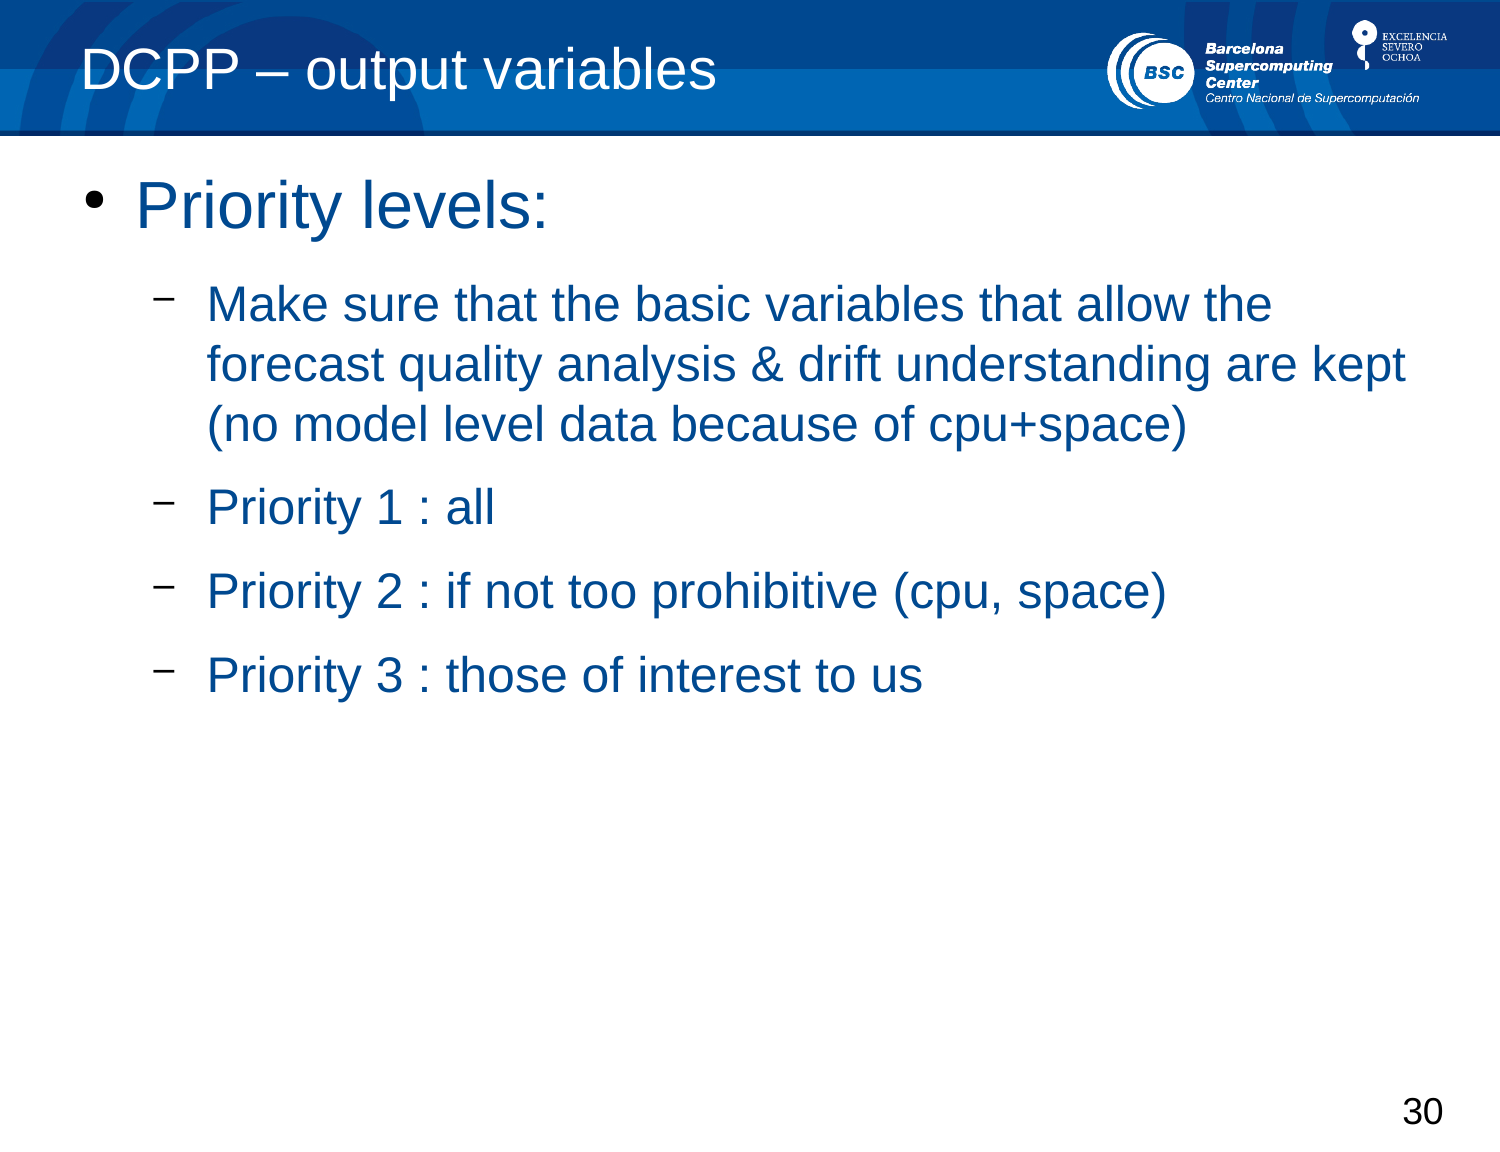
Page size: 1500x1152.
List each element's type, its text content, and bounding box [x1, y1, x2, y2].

picture [0, 0, 1500, 136]
title DCPP – output variables [65, 23, 1081, 139]
list Priority levels: Make sure that the basic variables that allow the forecast quality analysis & drift understanding are kept (no model level data because of cpu+space) Priority 1 : all Priority 2 : if not too prohibitive (cpu, space) Priority 3 : those of interest to us [64, 161, 1432, 1068]
